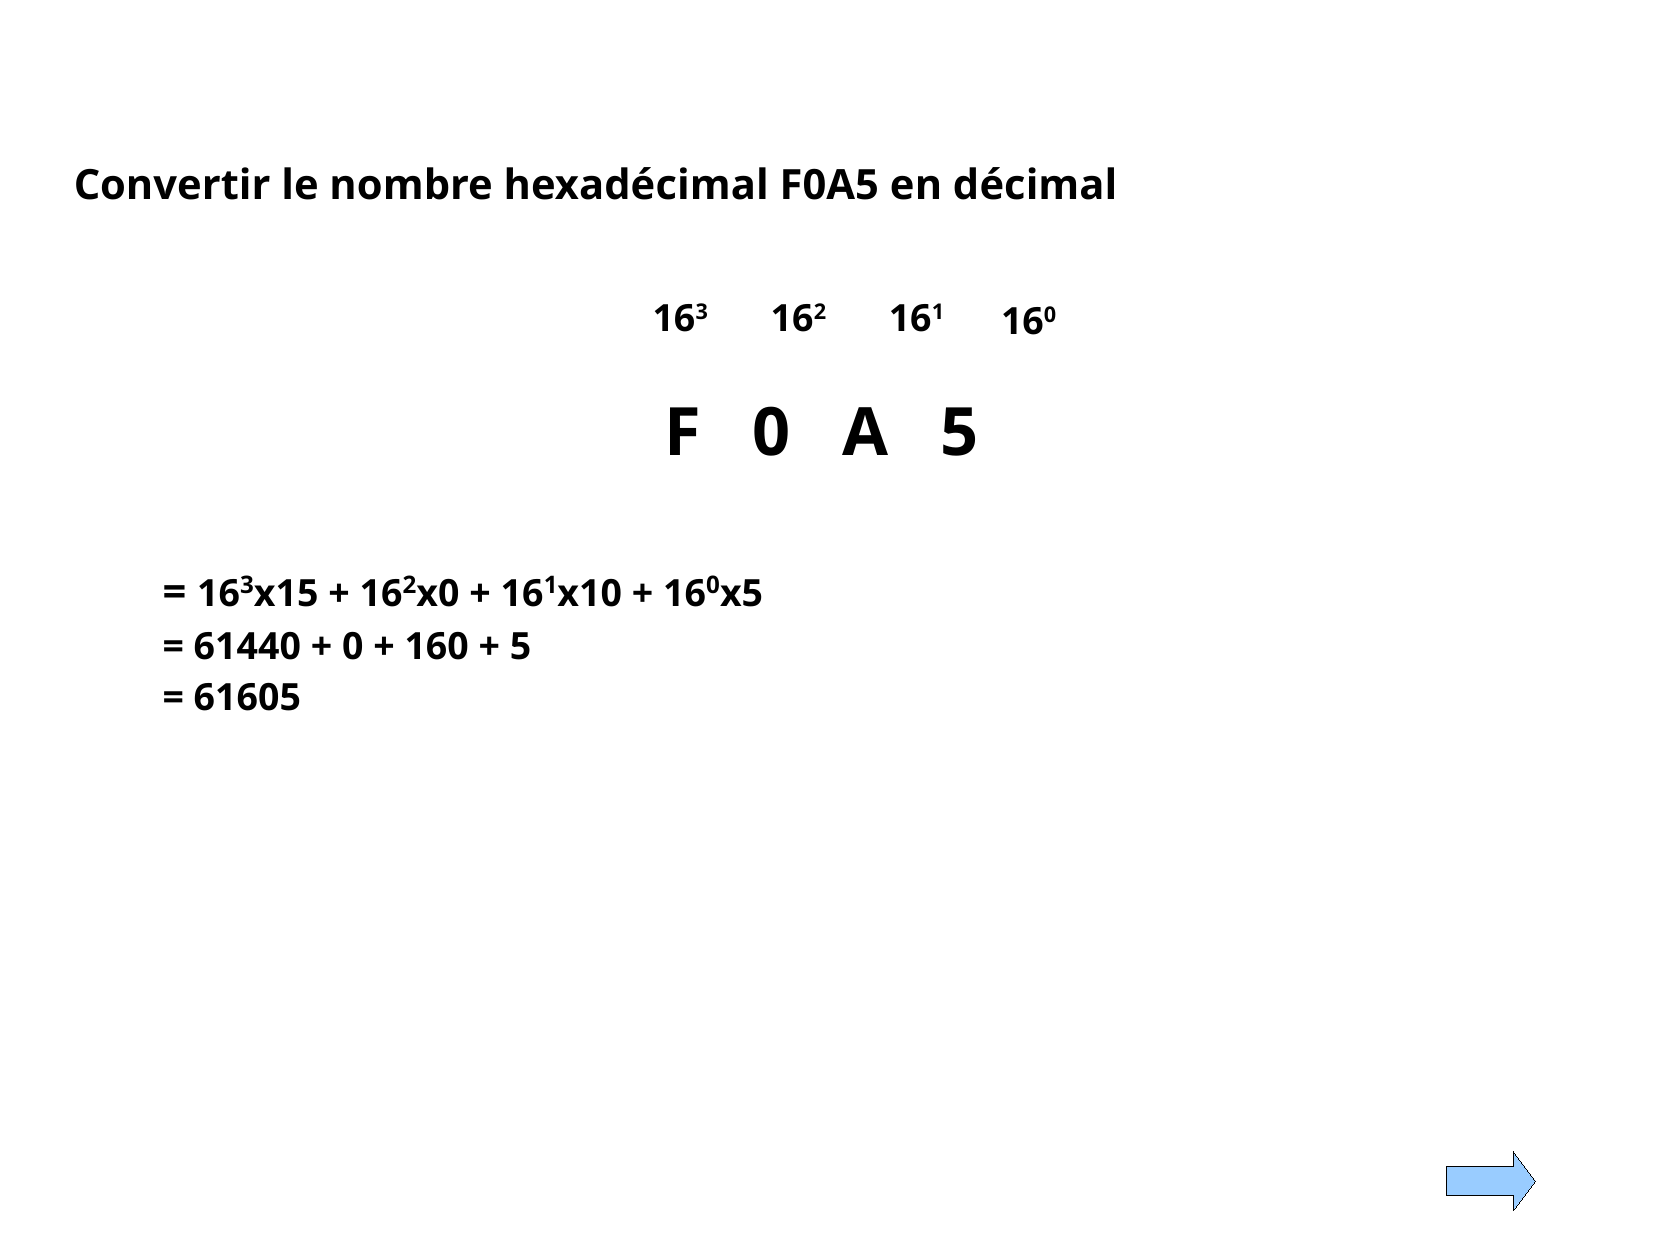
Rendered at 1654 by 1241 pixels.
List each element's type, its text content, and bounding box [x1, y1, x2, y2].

text_box Convertir le nombre hexadécimal F0A5 en décimal [59, 147, 1506, 264]
text_box [1446, 1151, 1536, 1211]
text_box 161 [875, 284, 993, 348]
text_box 163 [637, 284, 756, 348]
text_box = 163x15 + 162x0 + 161x10 + 160x5 = 61440 + 0 + 160 + 5 = 61605 [147, 554, 1270, 711]
text_box 160 [986, 287, 1105, 348]
text_box 162 [756, 284, 875, 348]
text_box F 0 A 5 [649, 376, 1152, 473]
